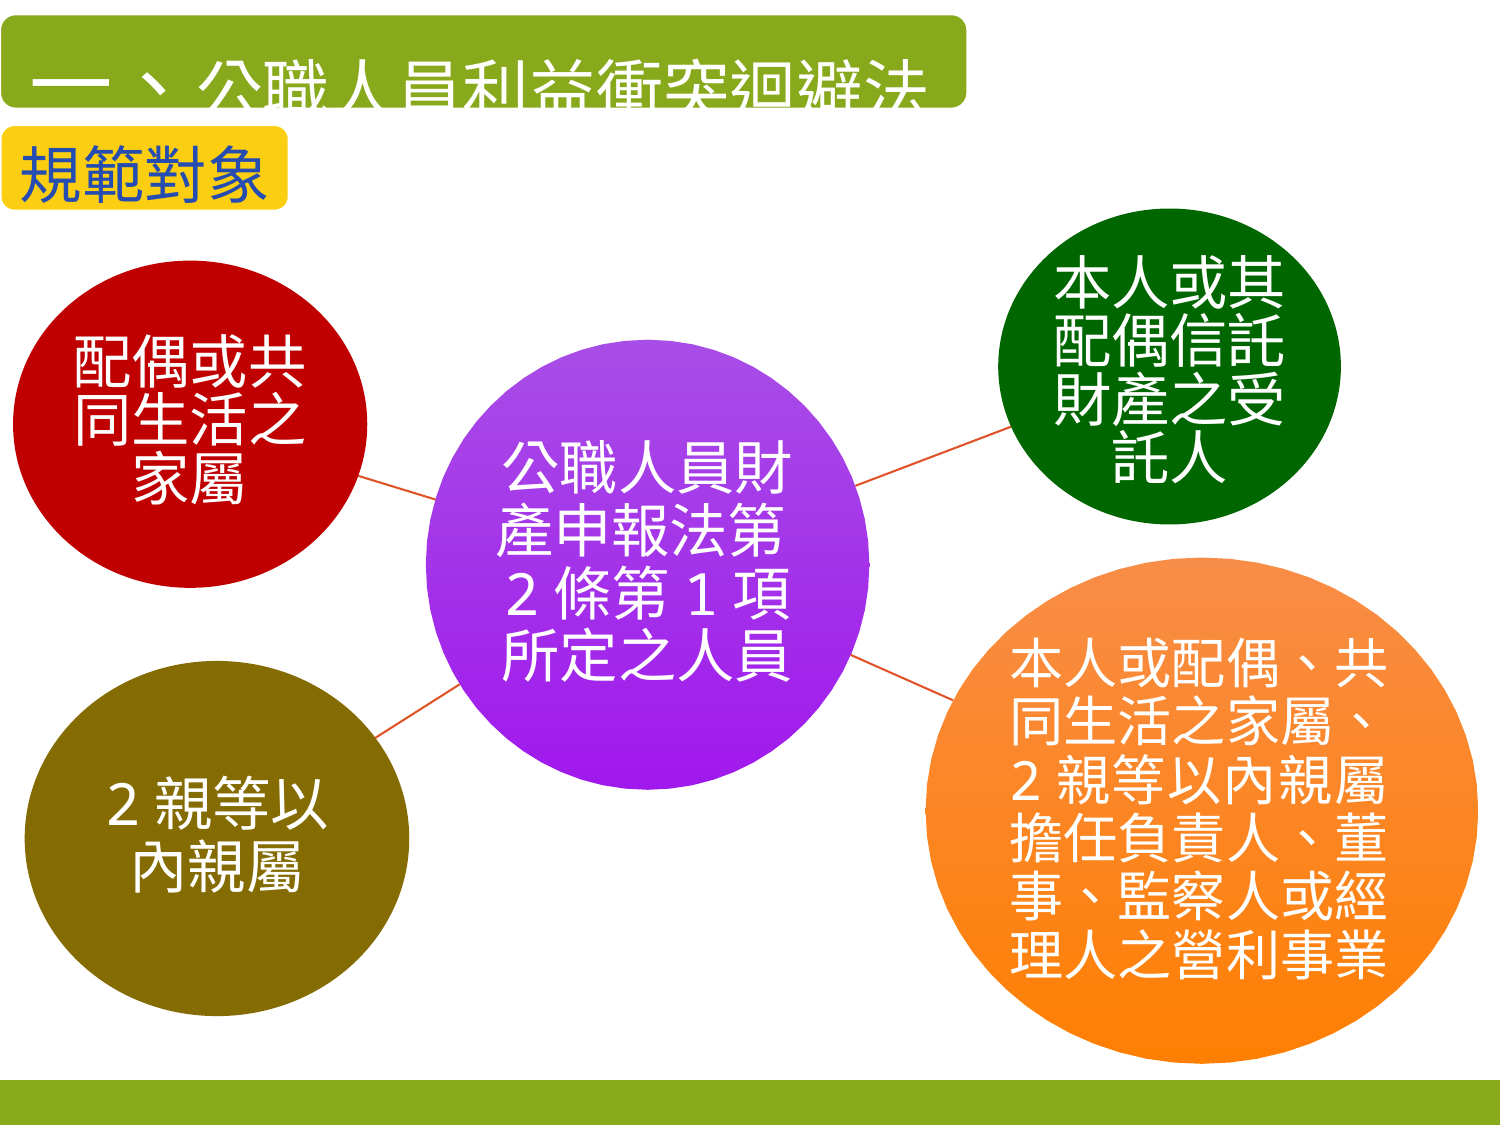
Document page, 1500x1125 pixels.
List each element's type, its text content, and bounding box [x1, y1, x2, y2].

text_box 2親等以內親屬 [24, 660, 410, 1017]
text_box 本人或配偶、共同生活之家屬、2親等以內親屬擔任負責人、董事、監察人或經理人之營利事業 [925, 557, 1479, 1064]
text_box 本人或其配偶信託財產之受託人 [998, 208, 1341, 525]
text_box 規範對象 [0, 124, 290, 212]
text_box 一、公職人員利益衝突迴避法 [0, 14, 968, 109]
text_box 公職人員財產申報法第2條第1項所定之人員 [425, 339, 870, 790]
text_box 配偶或共同生活之家屬 [13, 260, 368, 588]
text_box 一、公職人員利益衝突迴避法 [610, 75, 627, 109]
text_box 一、公職人員利益衝突迴避法 [350, 83, 375, 109]
